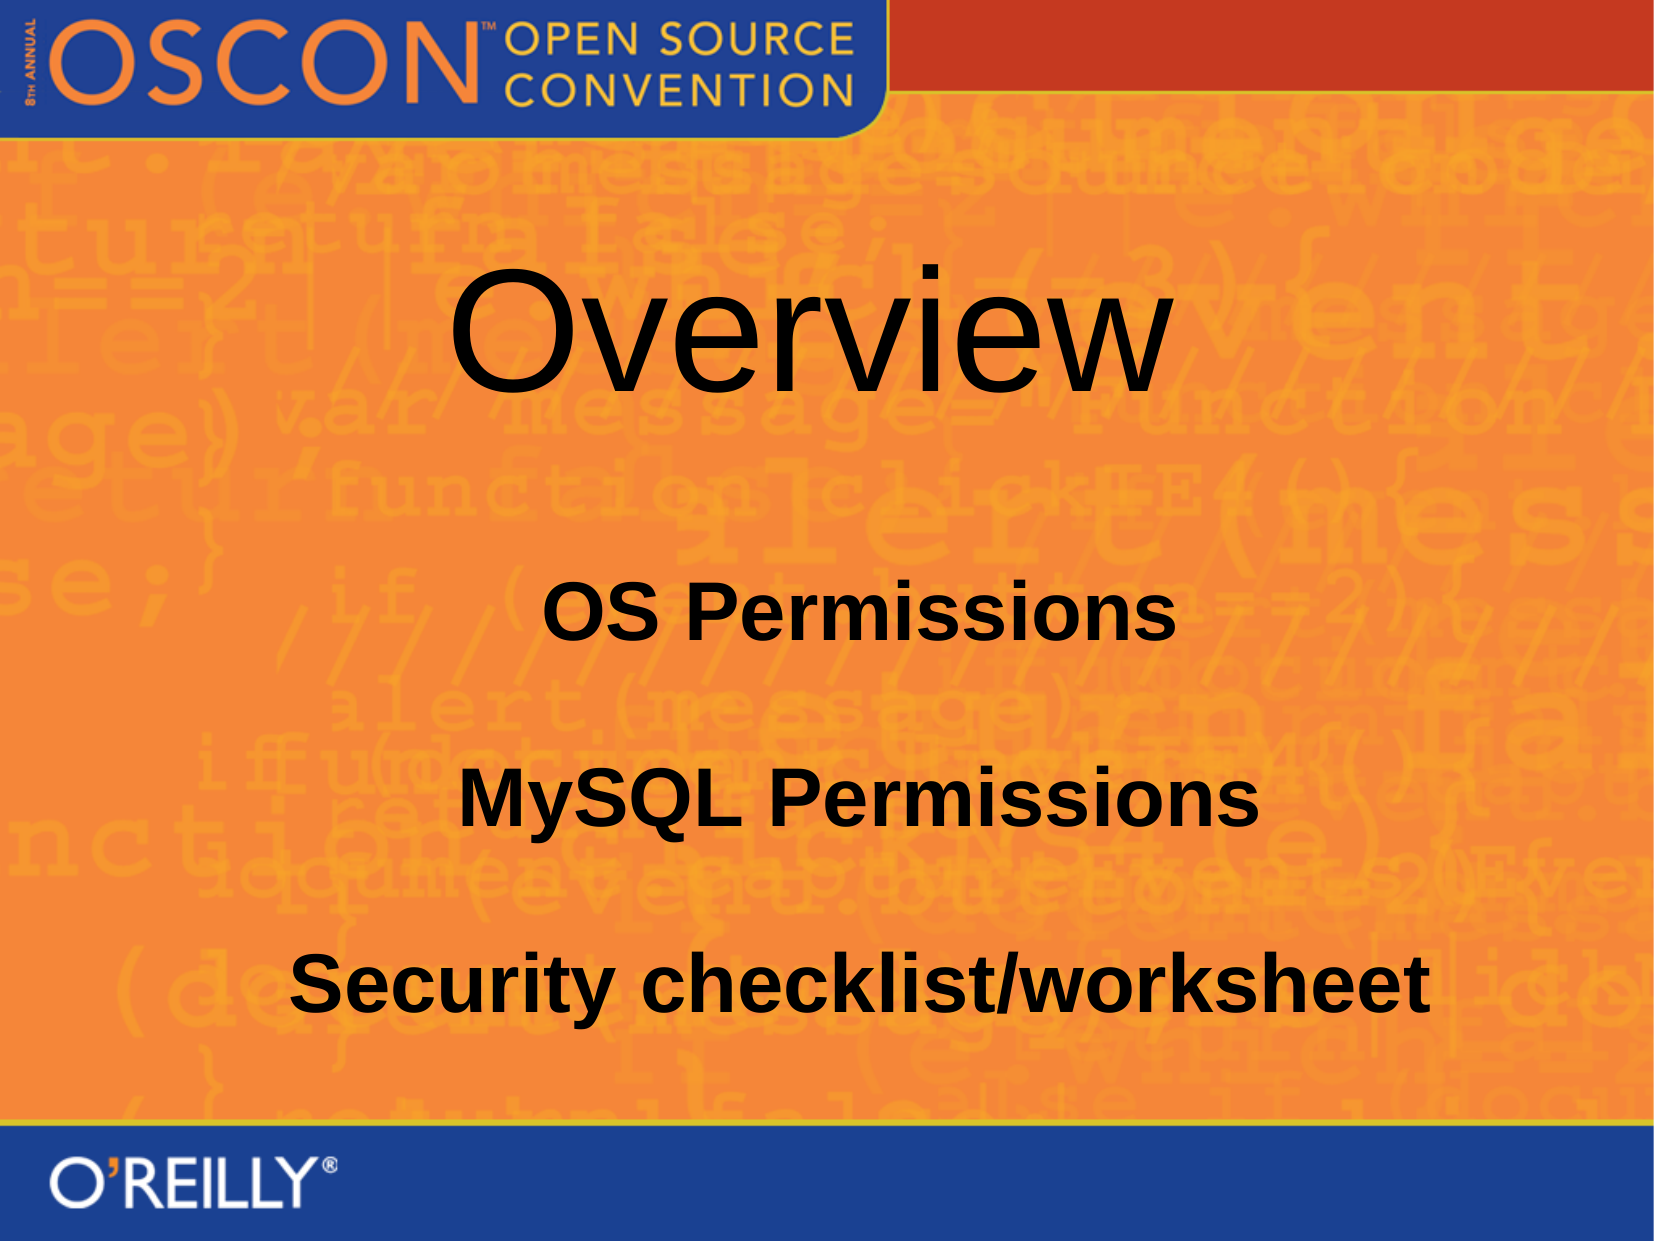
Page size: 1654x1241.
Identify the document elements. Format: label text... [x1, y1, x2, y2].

title Overview [103, 218, 1516, 429]
list OS Permissions MySQL Permissions Security checklist/worksheet [160, 565, 1552, 1241]
picture [0, 0, 1654, 1241]
